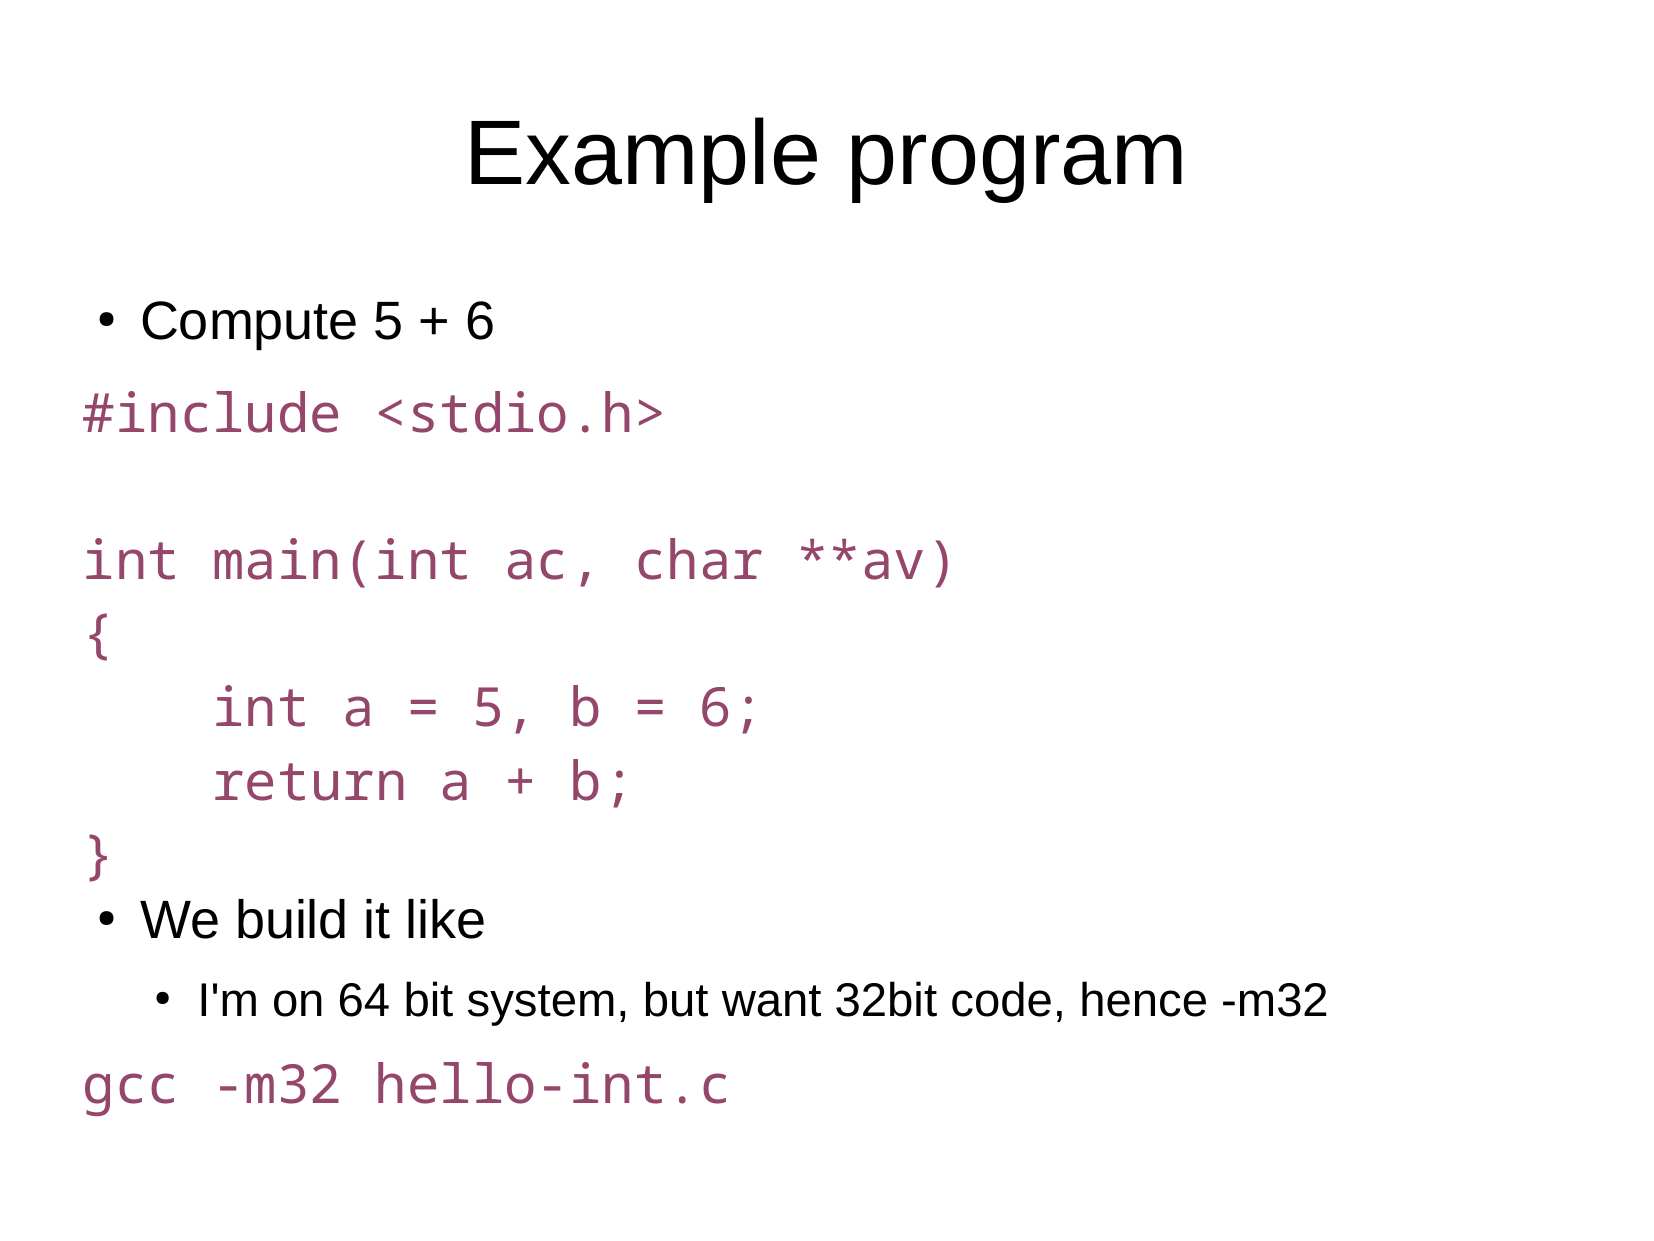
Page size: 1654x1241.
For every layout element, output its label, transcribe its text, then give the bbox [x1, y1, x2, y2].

title Example program [82, 49, 1571, 257]
list Compute 5 + 6 #include <stdio.h> int main(int ac, char **av) { int a = 5, b = 6; return a + b; } We build it like I'm on 64 bit system, but want 32bit code, hence -m32 gcc -m32 hello-int.c [82, 290, 1571, 1126]
